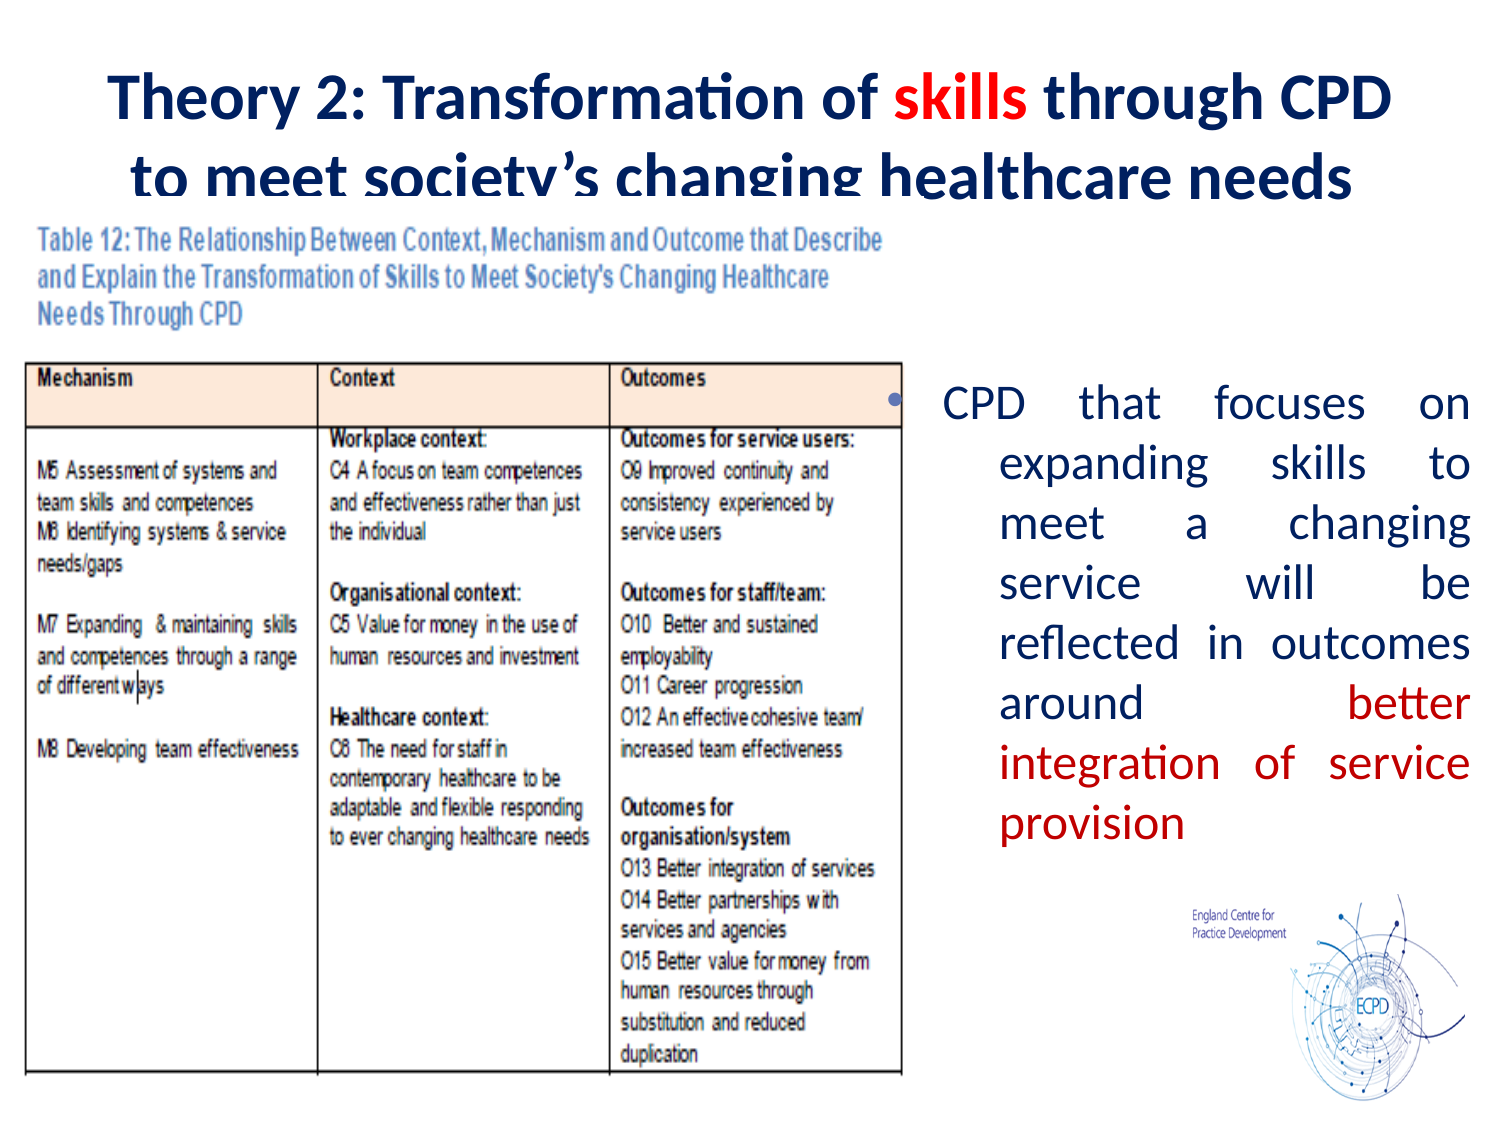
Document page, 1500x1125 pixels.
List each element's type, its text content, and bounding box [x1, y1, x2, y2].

title Theory 2: Transformation of skills through CPD to meet society’s changing healthcare needs [75, 45, 1426, 233]
list CPD that focuses on expanding skills to meet a changing service will be reflected in outcomes around better integration of service provision [871, 361, 1492, 1076]
picture [5, 196, 924, 1112]
picture [1181, 1076, 1465, 1108]
